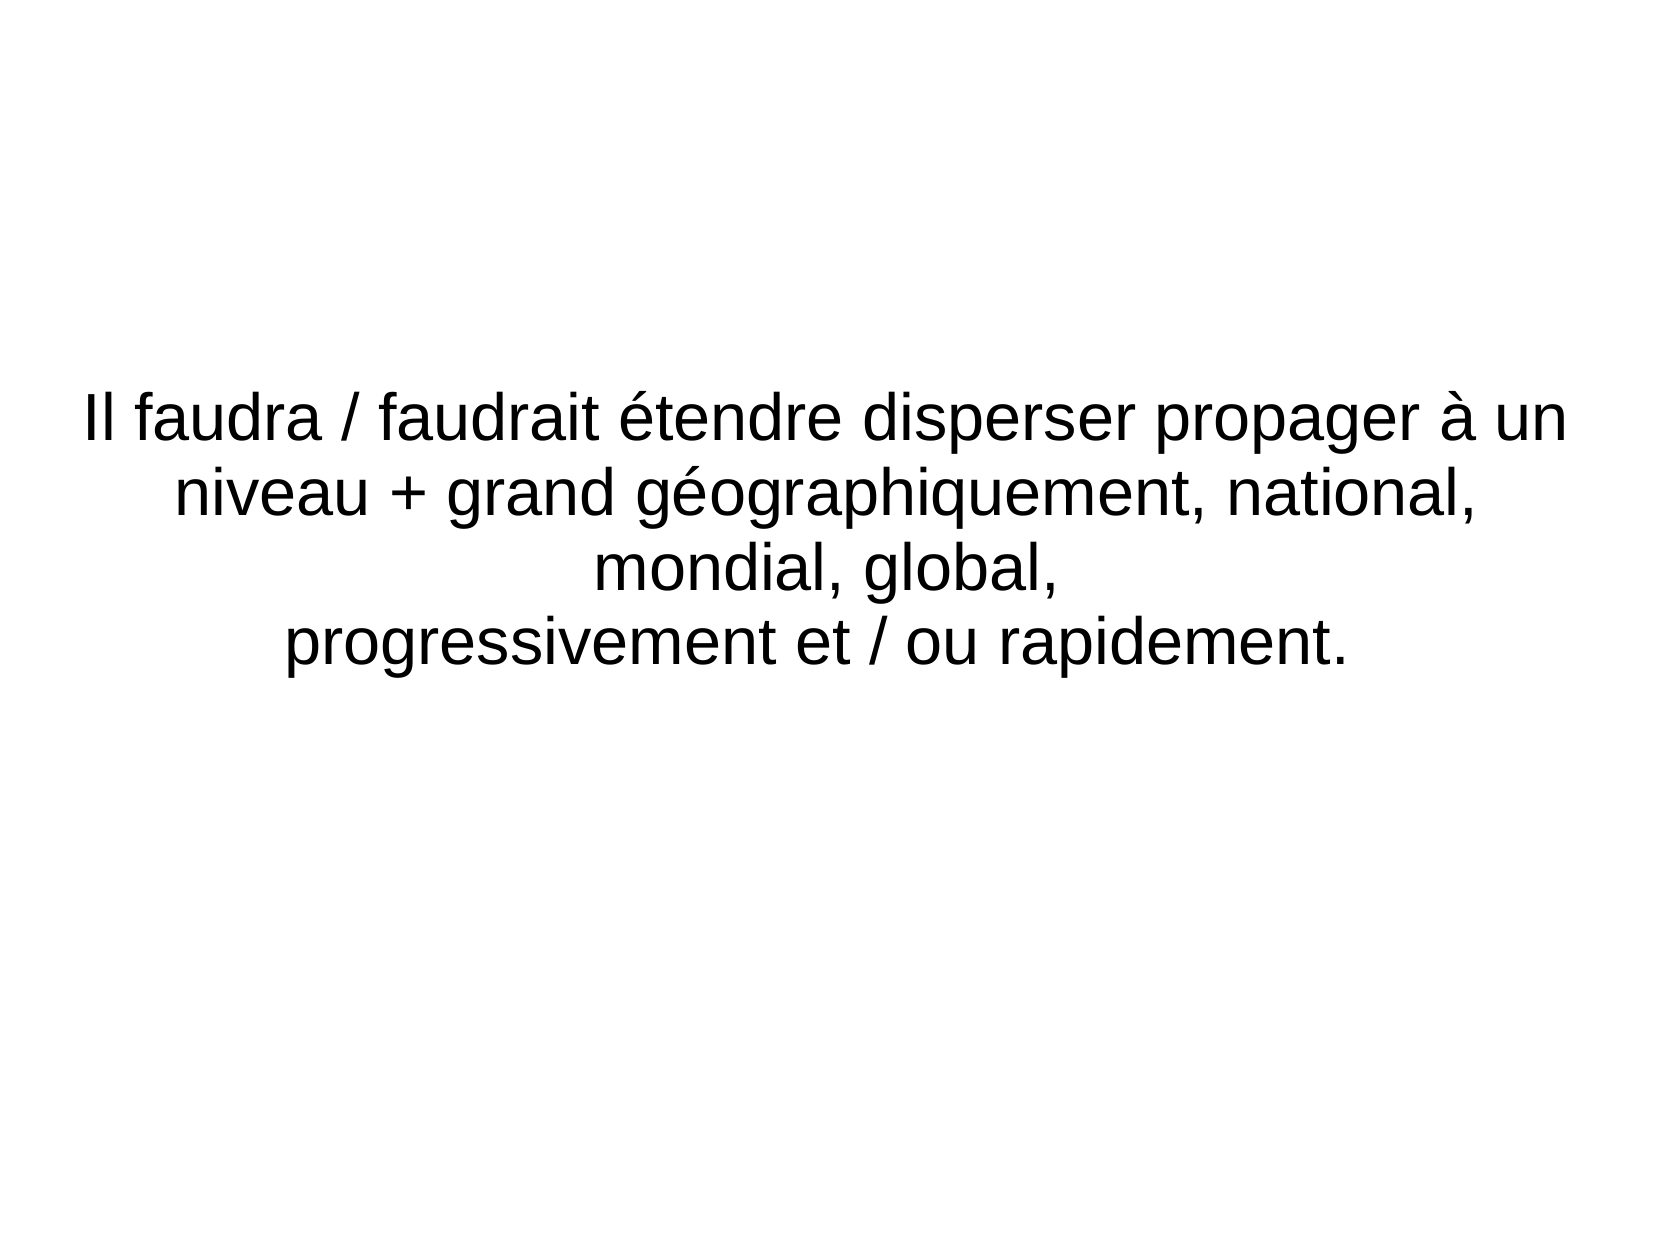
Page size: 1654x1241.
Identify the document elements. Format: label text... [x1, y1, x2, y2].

subtitle Il faudra / faudrait étendre disperser propager à un niveau + grand géographiquement, national, mondial, global, progressivement et / ou rapidement. [82, 49, 1571, 1010]
